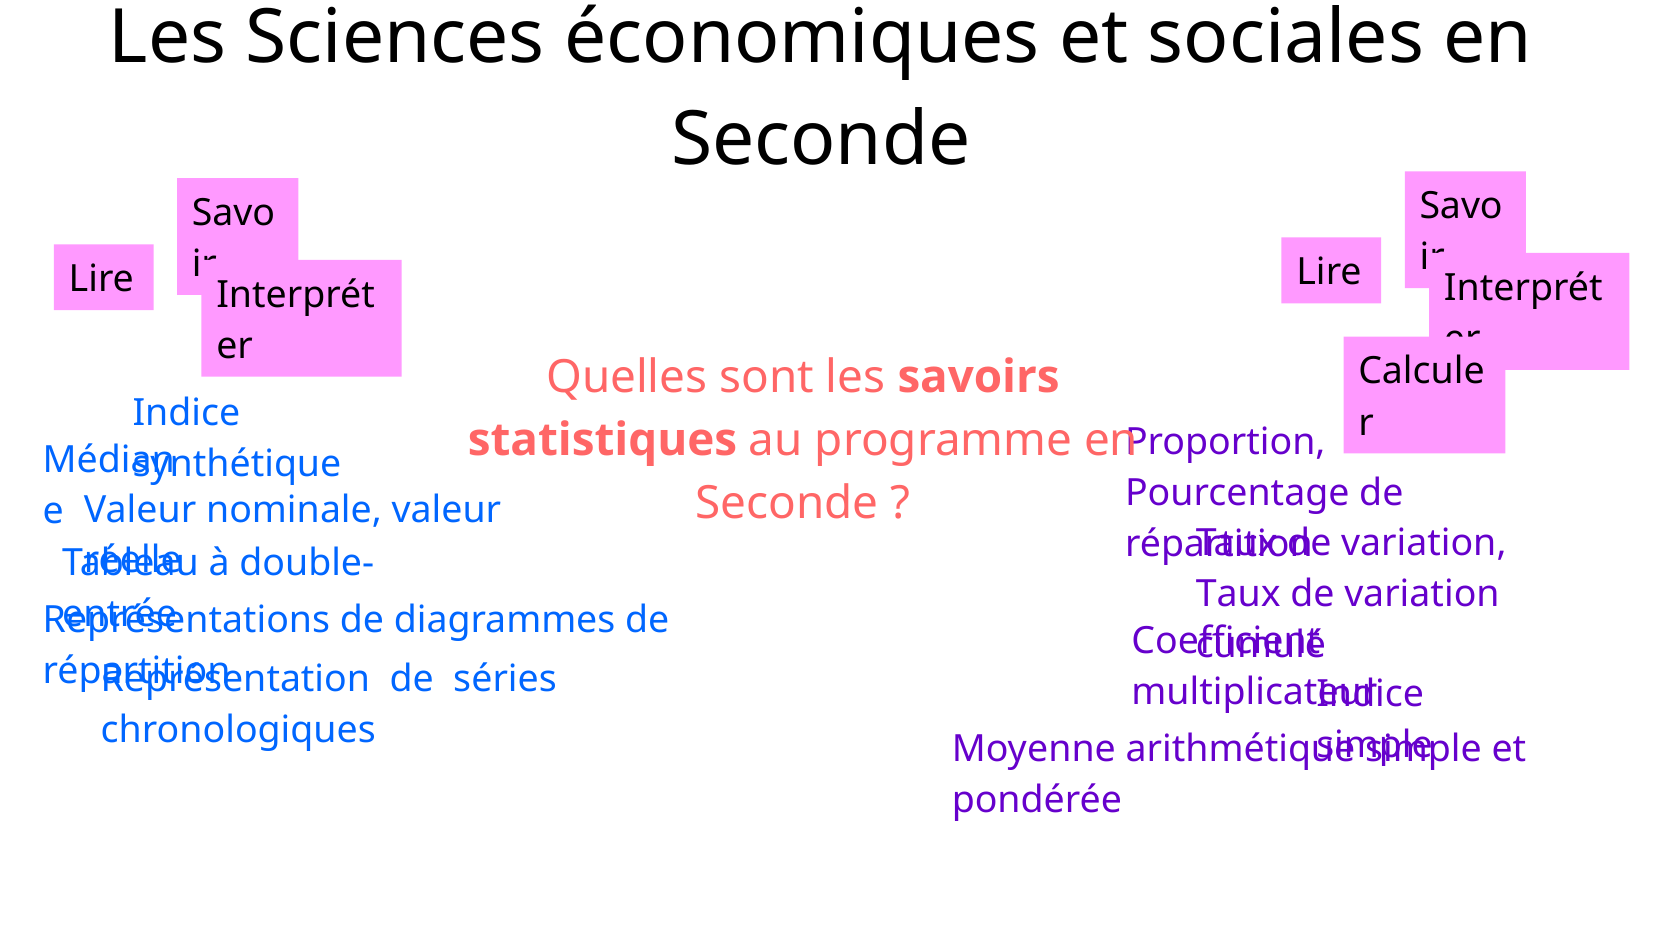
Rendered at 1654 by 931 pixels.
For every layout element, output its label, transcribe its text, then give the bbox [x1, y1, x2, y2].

text_box Tableau à double-entrée [47, 527, 449, 584]
text_box Interpréter [201, 259, 402, 318]
text_box Moyenne arithmétique simple et pondérée [937, 714, 1619, 773]
text_box Représentation de séries chronologiques [85, 643, 768, 702]
text_box Calculer [1343, 336, 1506, 395]
text_box Interpréter [1429, 252, 1630, 312]
text_box Proportion, Pourcentage de répartition [1110, 407, 1554, 509]
text_box Médiane [27, 425, 201, 484]
text_box Quelles sont les savoirs statistiques au programme en Seconde ? [395, 336, 1211, 457]
text_box Coefficient multiplicateur [1116, 606, 1542, 665]
text_box Indice simple [1301, 658, 1536, 714]
text_box Lire [1281, 237, 1382, 296]
text_box Savoir [1404, 171, 1526, 230]
title Les Sciences économiques et sociales en Seconde [47, 41, 1595, 128]
text_box Valeur nominale, valeur réelle [69, 474, 550, 533]
text_box Lire [53, 244, 154, 303]
text_box Indice synthétique [117, 377, 395, 437]
text_box Savoir [177, 178, 299, 237]
text_box Représentations de diagrammes de répartition [27, 584, 768, 643]
text_box Taux de variation, Taux de variation cumulé [1181, 507, 1601, 610]
